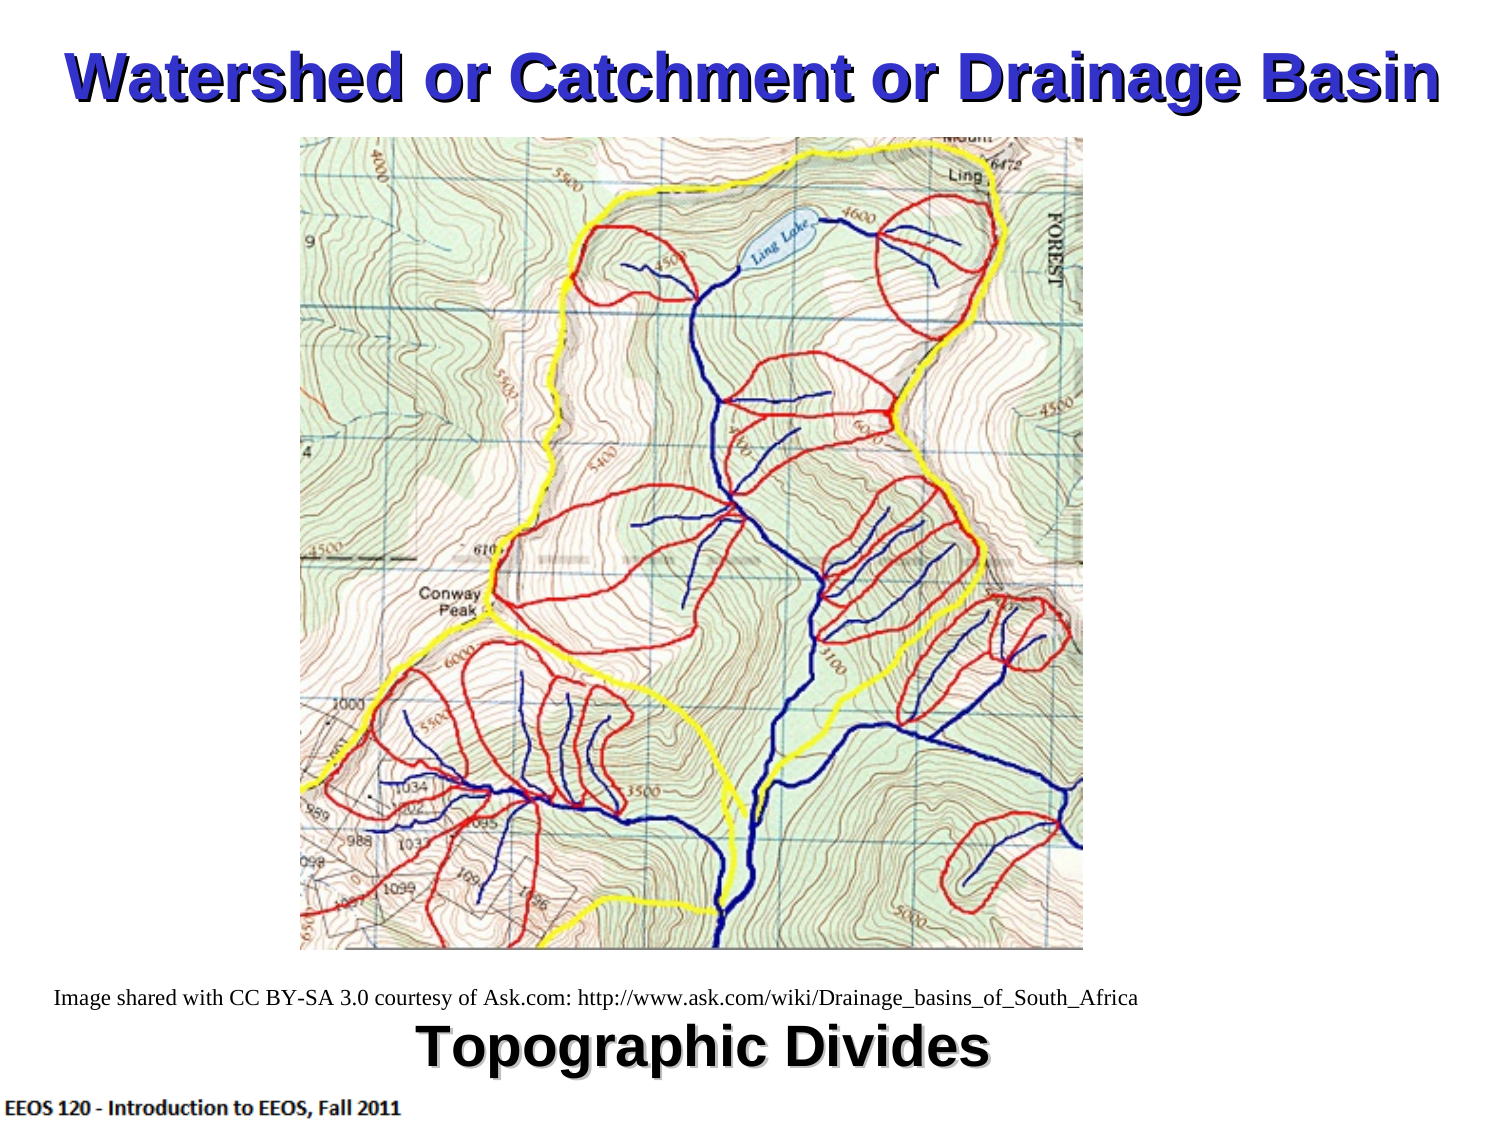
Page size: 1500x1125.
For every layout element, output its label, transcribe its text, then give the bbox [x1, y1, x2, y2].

picture [300, 137, 1083, 951]
text_box Topographic Divides [400, 1018, 1007, 1086]
picture [0, 1090, 406, 1125]
text_box Watershed or Catchment or Drainage Basin [49, 24, 1458, 121]
text_box Image shared with CC BY-SA 3.0 courtesy of Ask.com: http://www.ask.com/wiki/Drainage_basins_of_South_Africa [38, 975, 1156, 1018]
